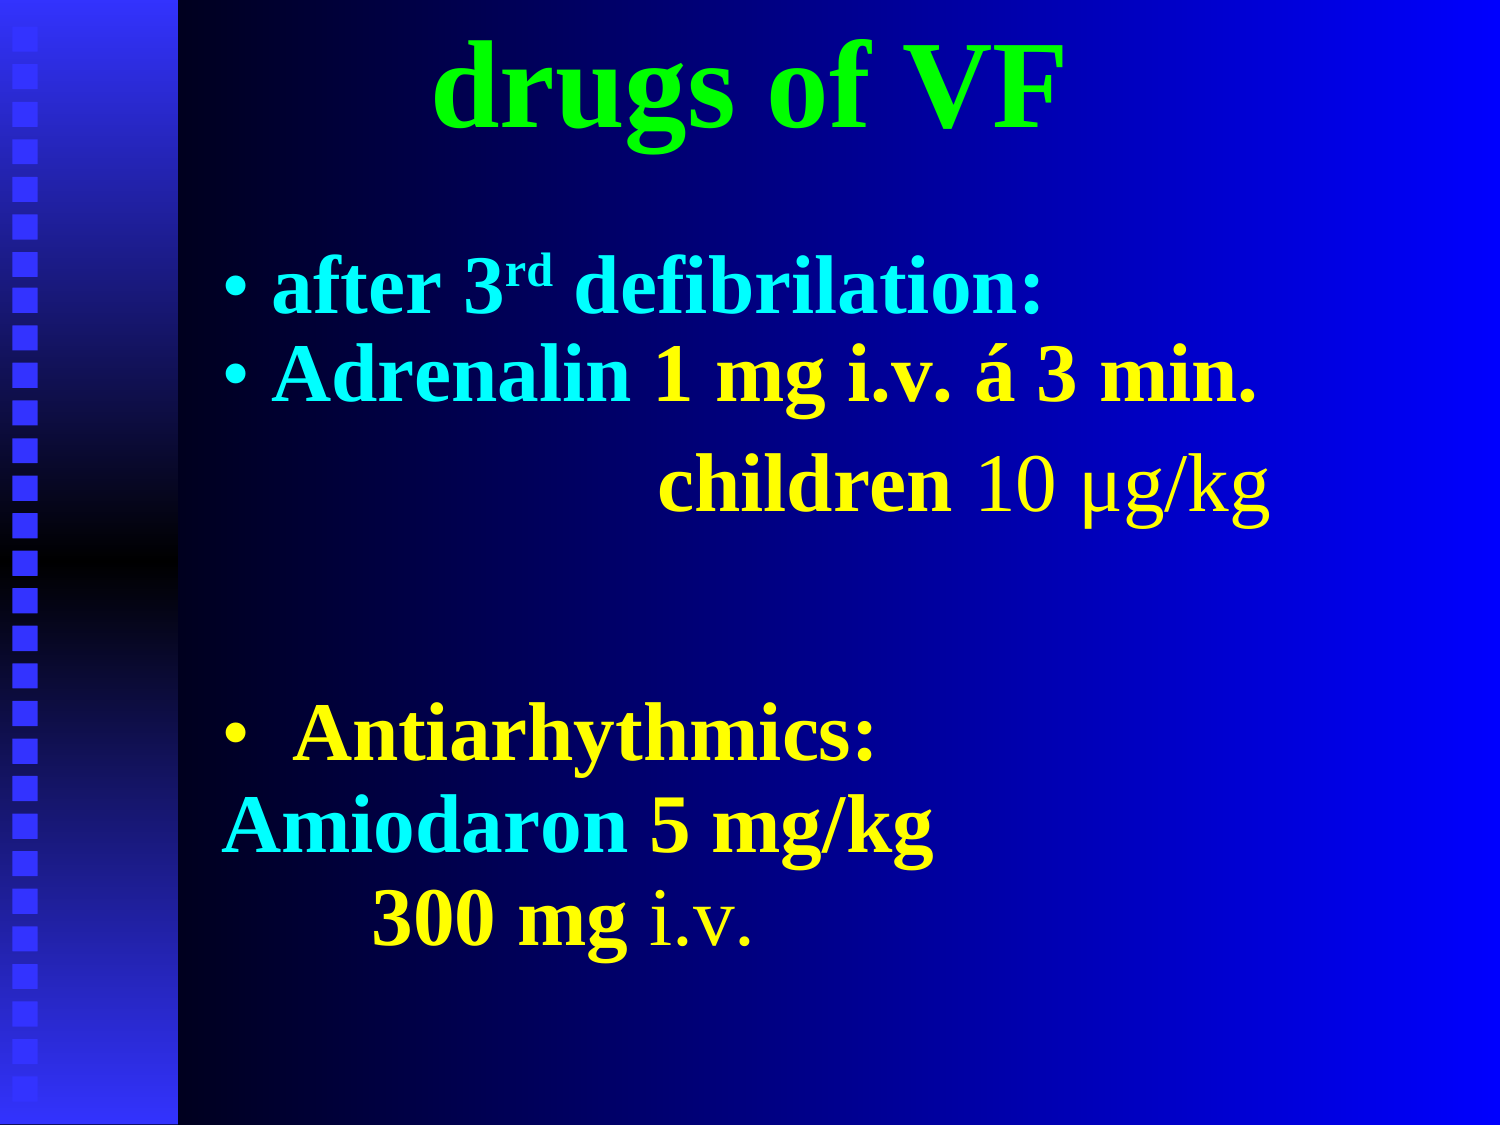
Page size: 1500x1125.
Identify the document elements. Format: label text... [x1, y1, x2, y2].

text_box after 3rd defibrilation: Adrenalin 1 mg i.v. á 3 min. children 10 μg/kg Antiarhythmics: Amiodaron 5 mg/kg 300 mg i.v. [206, 236, 1500, 972]
text_box drugs of VF [415, 14, 1085, 162]
